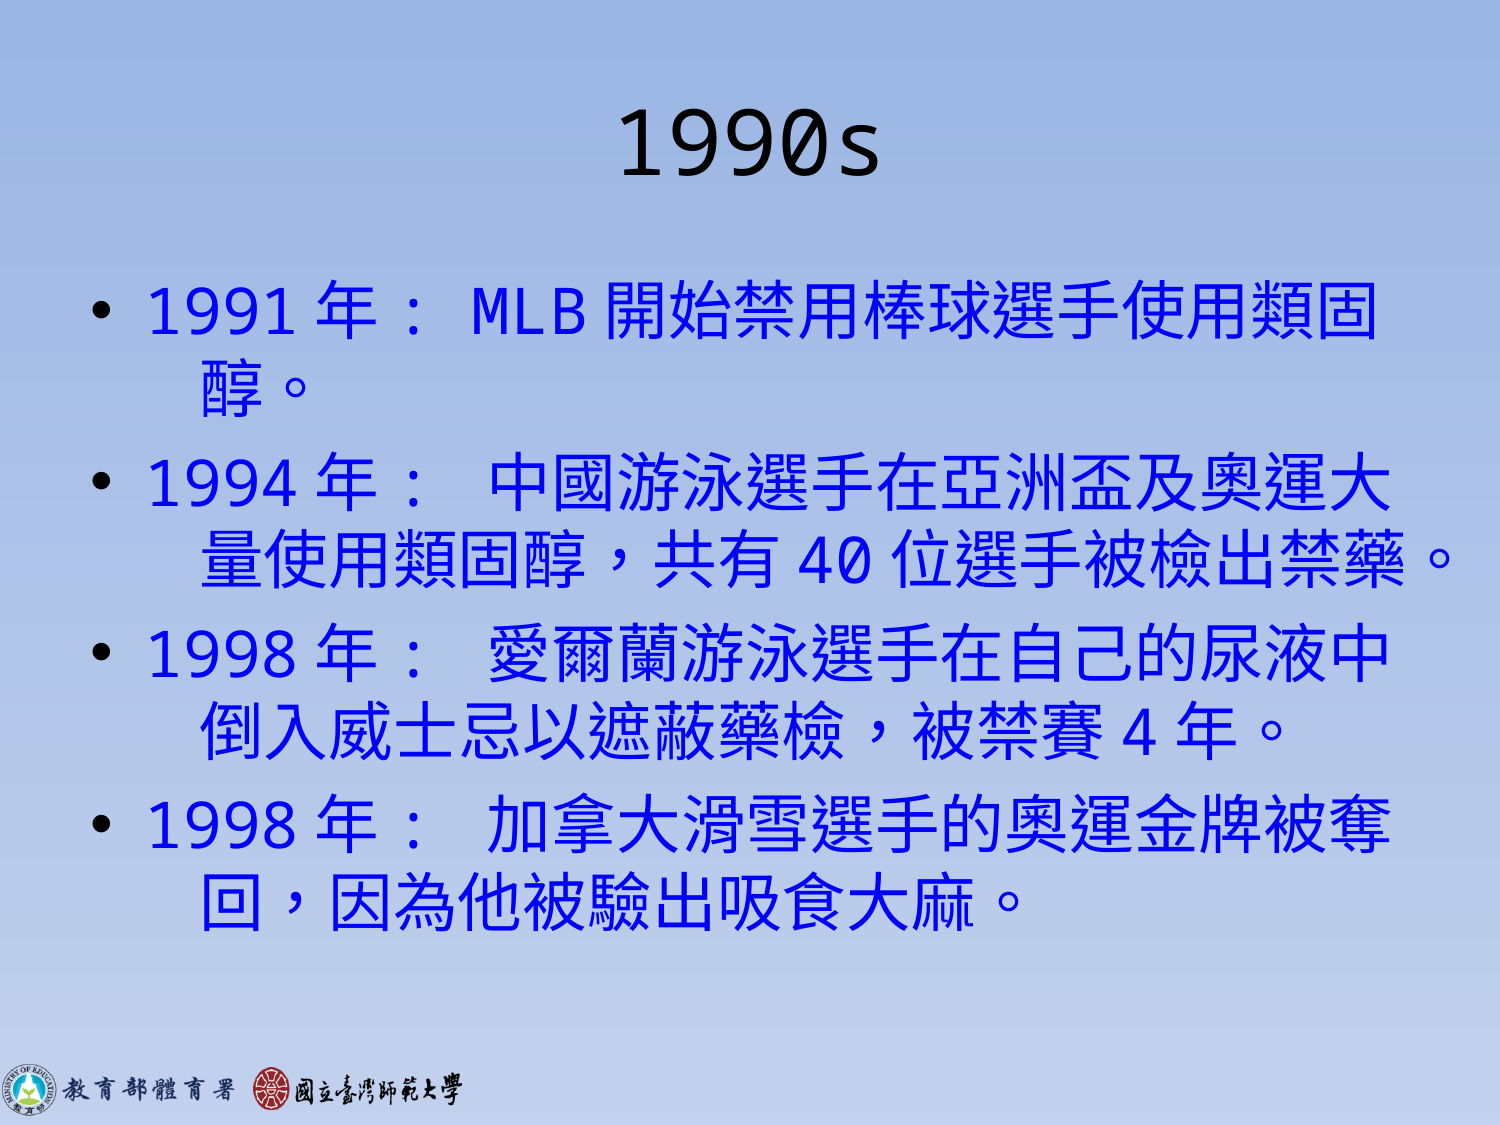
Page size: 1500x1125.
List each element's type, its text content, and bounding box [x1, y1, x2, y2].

title 1990s [75, 45, 1426, 233]
list 1991年: MLB開始禁用棒球選手使用類固醇。 1994年: 中國游泳選手在亞洲盃及奧運大量使用類固醇，共有40位選手被檢出禁藥。 1998年: 愛爾蘭游泳選手在自己的尿液中倒入威士忌以遮蔽藥檢，被禁賽4年。 1998年: 加拿大滑雪選手的奧運金牌被奪回，因為他被驗出吸食大麻。 [75, 262, 1426, 1005]
